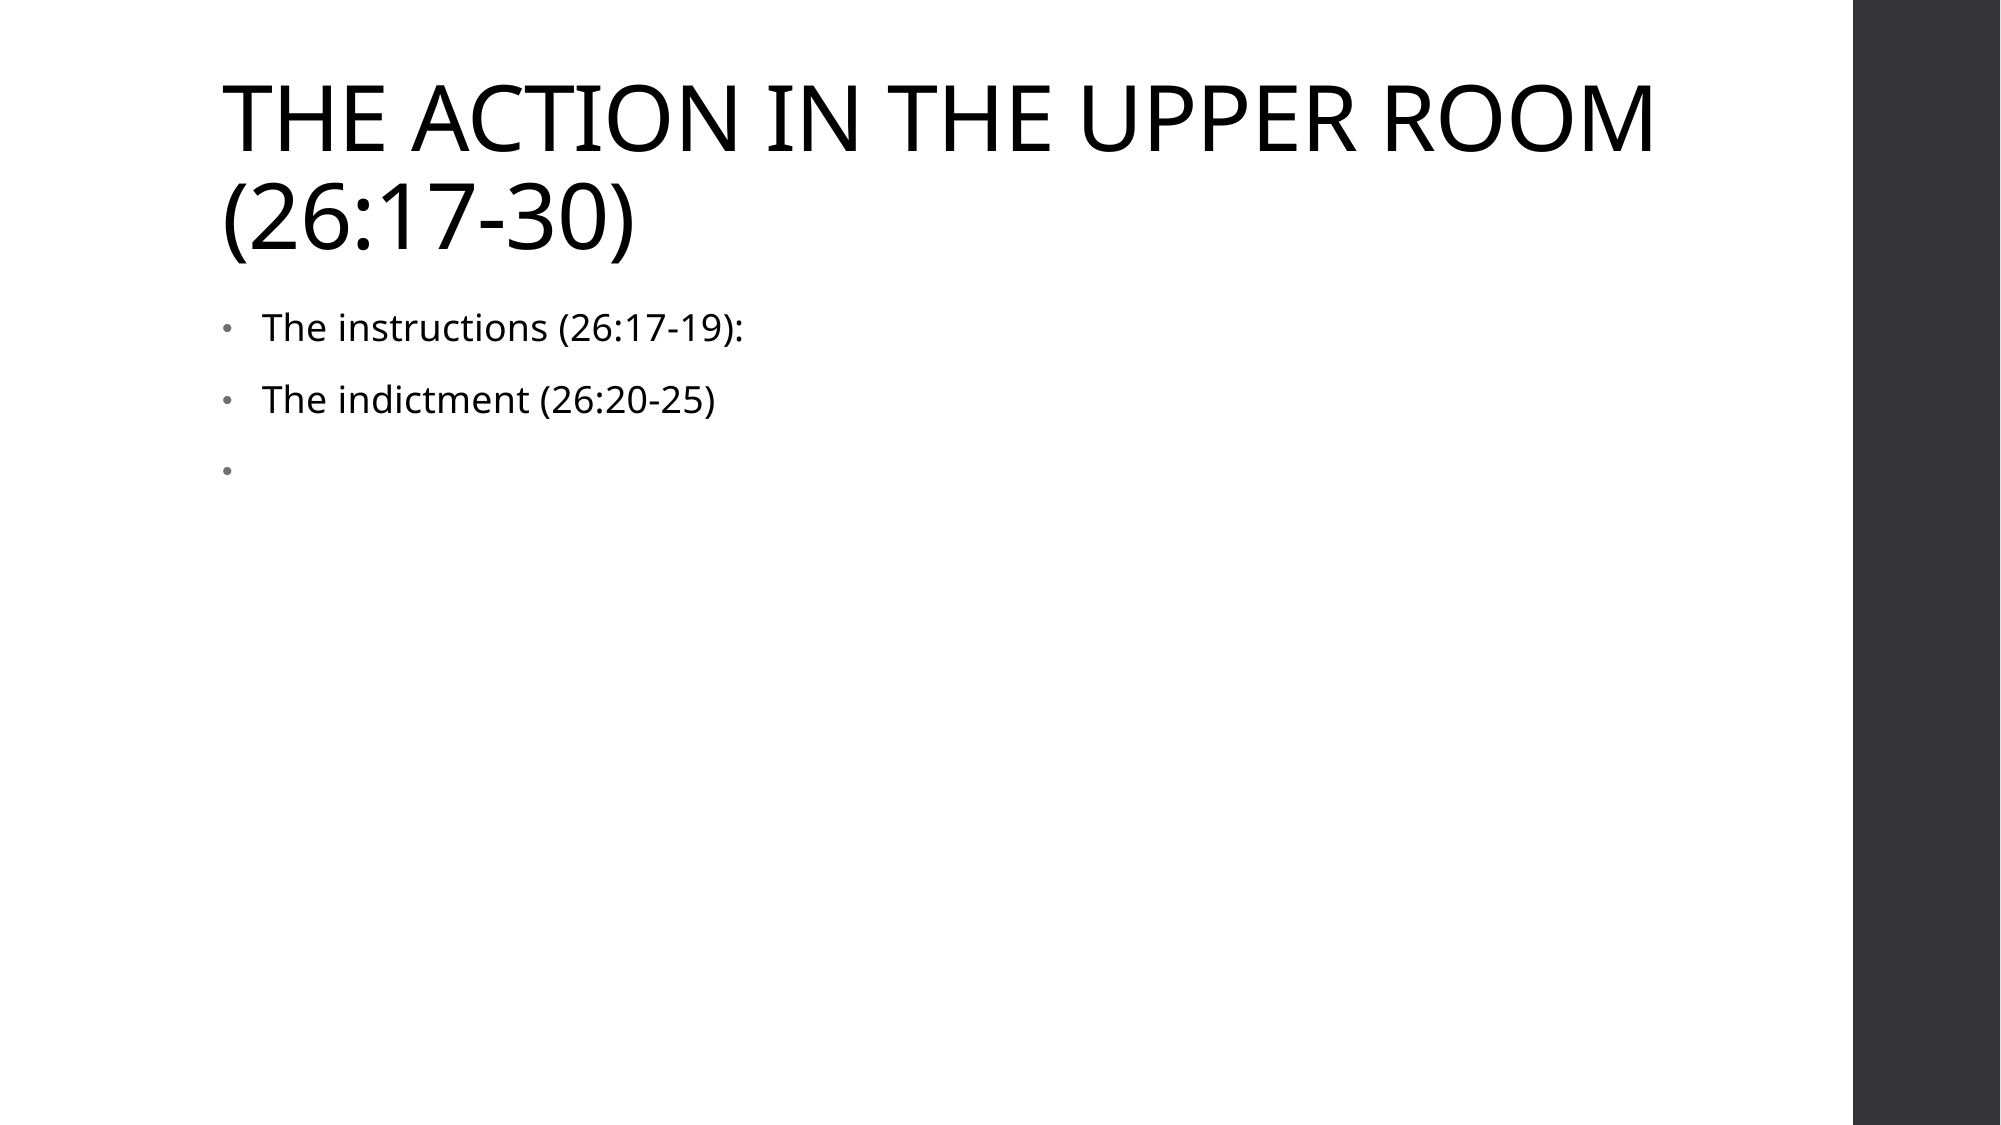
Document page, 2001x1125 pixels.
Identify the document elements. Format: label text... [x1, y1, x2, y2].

title THE ACTION IN THE UPPER ROOM (26:17-30) [206, 60, 1797, 278]
list The instructions (26:17-19): The indictment (26:20-25) [206, 299, 1617, 1014]
